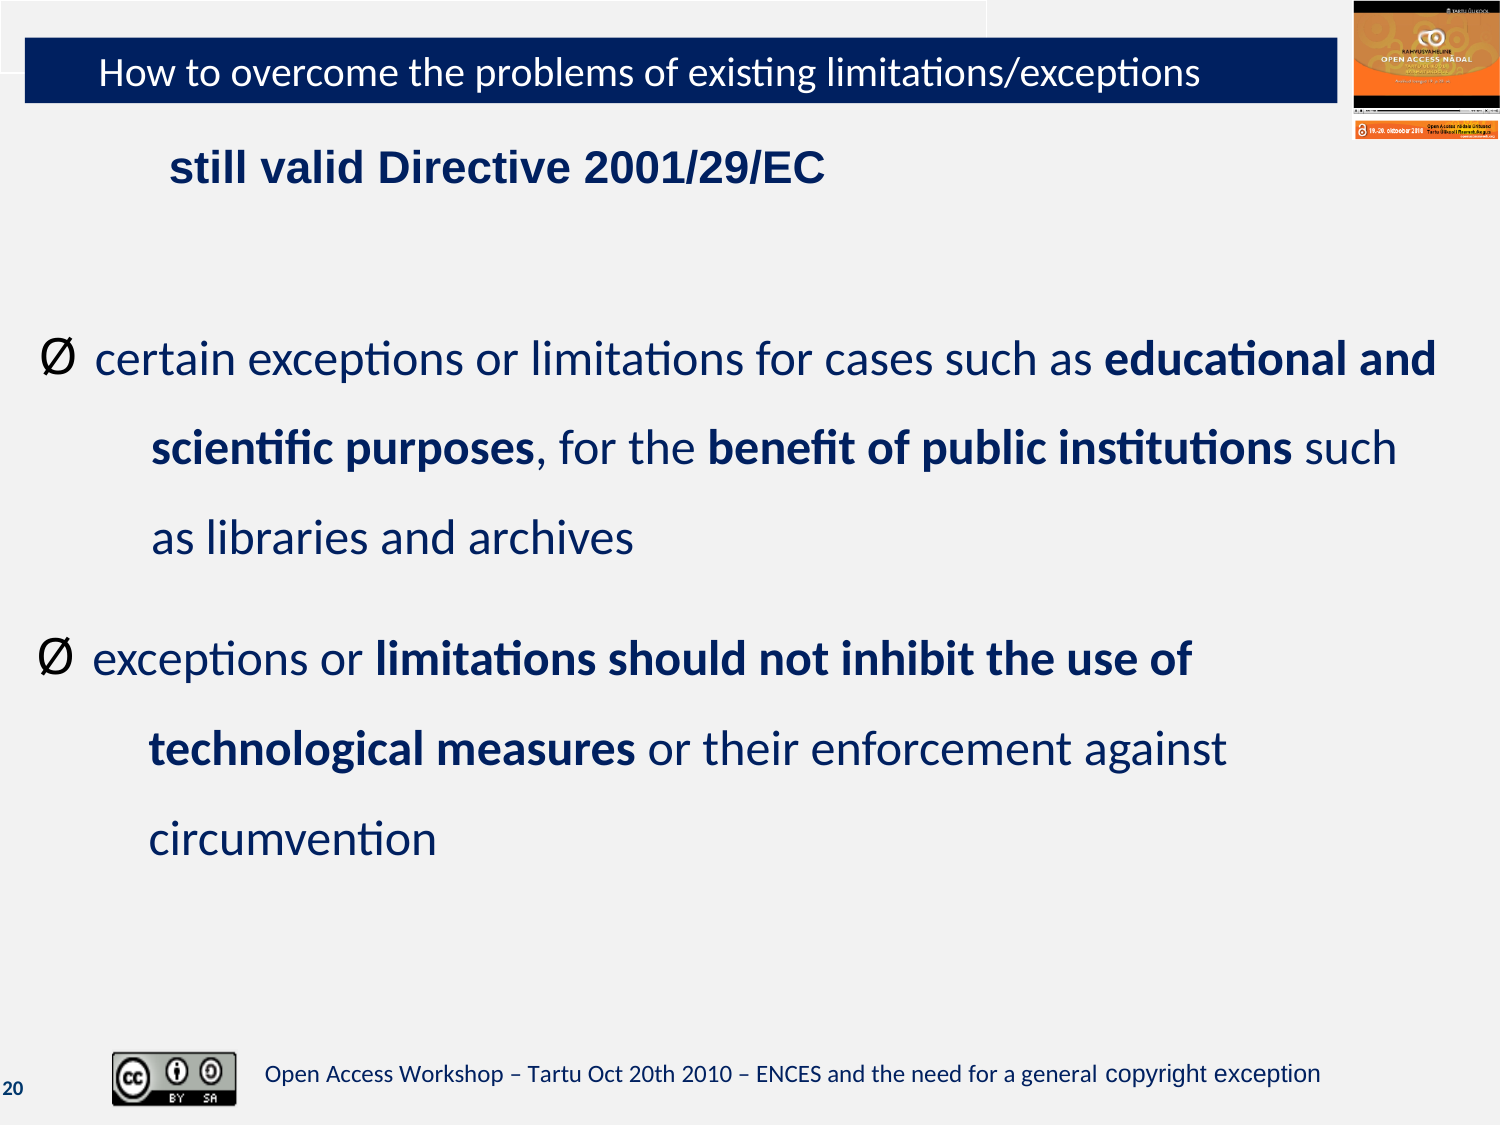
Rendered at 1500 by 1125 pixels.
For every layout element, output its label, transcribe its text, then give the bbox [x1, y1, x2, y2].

text_box exceptions or limitations should not inhibit the use of technological measures or their enforcement against circumvention [21, 587, 1463, 799]
text_box How to overcome the problems of existing limitations/exceptions [24, 37, 1338, 104]
subtitle still valid Directive 2001/29/EC [112, 137, 1163, 243]
text_box certain exceptions or limitations for cases such as educational and scientific purposes, for the benefit of public institutions such as libraries and archives [23, 287, 1465, 475]
